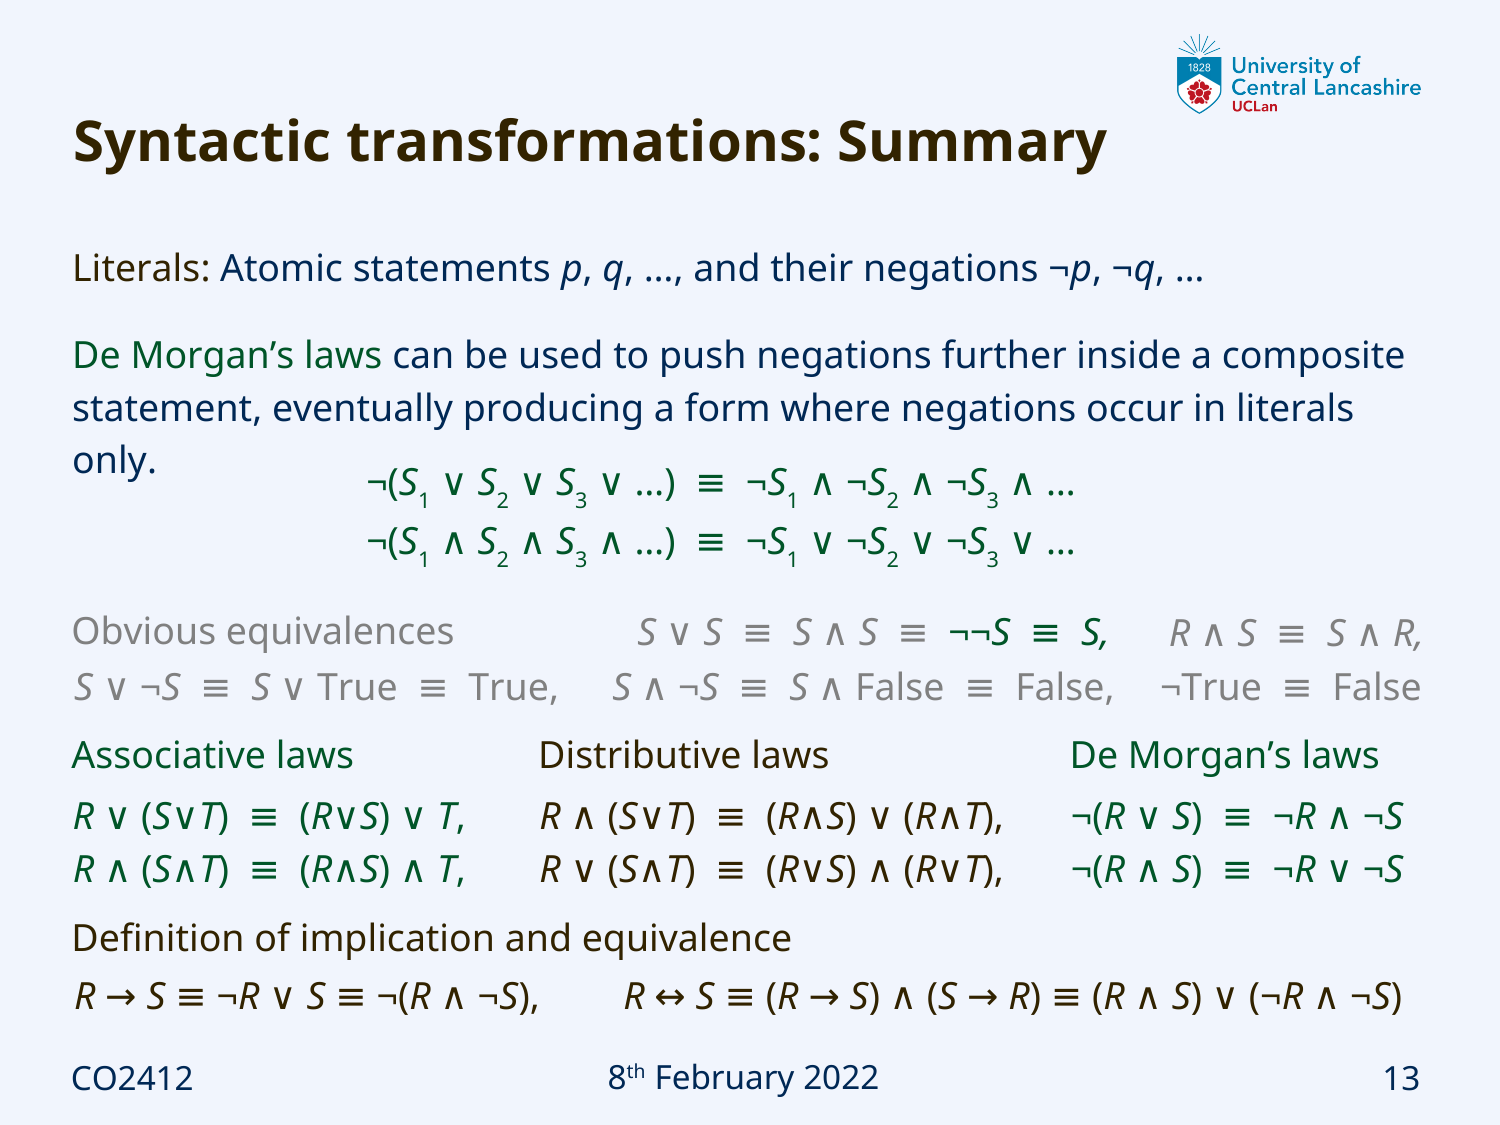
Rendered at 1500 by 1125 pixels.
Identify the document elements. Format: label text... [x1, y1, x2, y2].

text_box S ∨ S ≡ S ∧ S ≡ ¬¬S ≡ S, [622, 600, 1223, 661]
text_box R → S ≡ ¬R ∨ S ≡ ¬(R ∧ ¬S), [59, 964, 608, 1025]
text_box R ∨ (S∧T) ≡ (R∨S) ∧ (R∨T), [524, 837, 1056, 898]
picture [1177, 34, 1421, 93]
text_box Obvious equivalences [56, 599, 562, 660]
text_box De Morgan’s laws [1054, 723, 1423, 784]
text_box R ∧ (S∨T) ≡ (R∧S) ∨ (R∧T), [524, 784, 1052, 837]
text_box R ∨ (S∨T) ≡ (R∨S) ∨ T, [57, 784, 524, 845]
text_box Associative laws [56, 723, 425, 784]
text_box ¬(S1 ∧ S2 ∧ S3 ∧ …) ≡ ¬S1 ∨ ¬S2 ∨ ¬S3 ∨ … [351, 509, 1204, 579]
text_box ¬True ≡ False [1145, 655, 1459, 716]
text_box S ∧ ¬S ≡ S ∧ False ≡ False, [597, 655, 1145, 716]
text_box R ∧ S ≡ S ∧ R, [1154, 601, 1463, 661]
text_box Distributive laws [523, 723, 892, 784]
text_box ¬(R ∧ S) ≡ ¬R ∨ ¬S [1056, 837, 1500, 898]
text_box ¬(R ∨ S) ≡ ¬R ∧ ¬S [1056, 784, 1479, 837]
text_box R ∧ (S∧T) ≡ (R∧S) ∧ T, [58, 837, 524, 898]
text_box R ↔ S ≡ (R → S) ∧ (S → R) ≡ (R ∧ S) ∨ (¬R ∧ ¬S) [608, 964, 1441, 1025]
text_box ¬(S1 ∨ S2 ∨ S3 ∨ …) ≡ ¬S1 ∧ ¬S2 ∧ ¬S3 ∧ … [351, 450, 1204, 509]
title Syntactic transformations: Summary [58, 93, 1475, 186]
text_box Definition of implication and equivalence [56, 906, 915, 967]
text_box Literals: Atomic statements p, q, …, and their negations ¬p, ¬q, … De Morgan’s laws can be used to push negations further inside a composite statement, eventually producing a form where negations occur in literals only. [57, 228, 1431, 437]
text_box S ∨ ¬S ≡ S ∨ True ≡ True, [59, 655, 593, 716]
